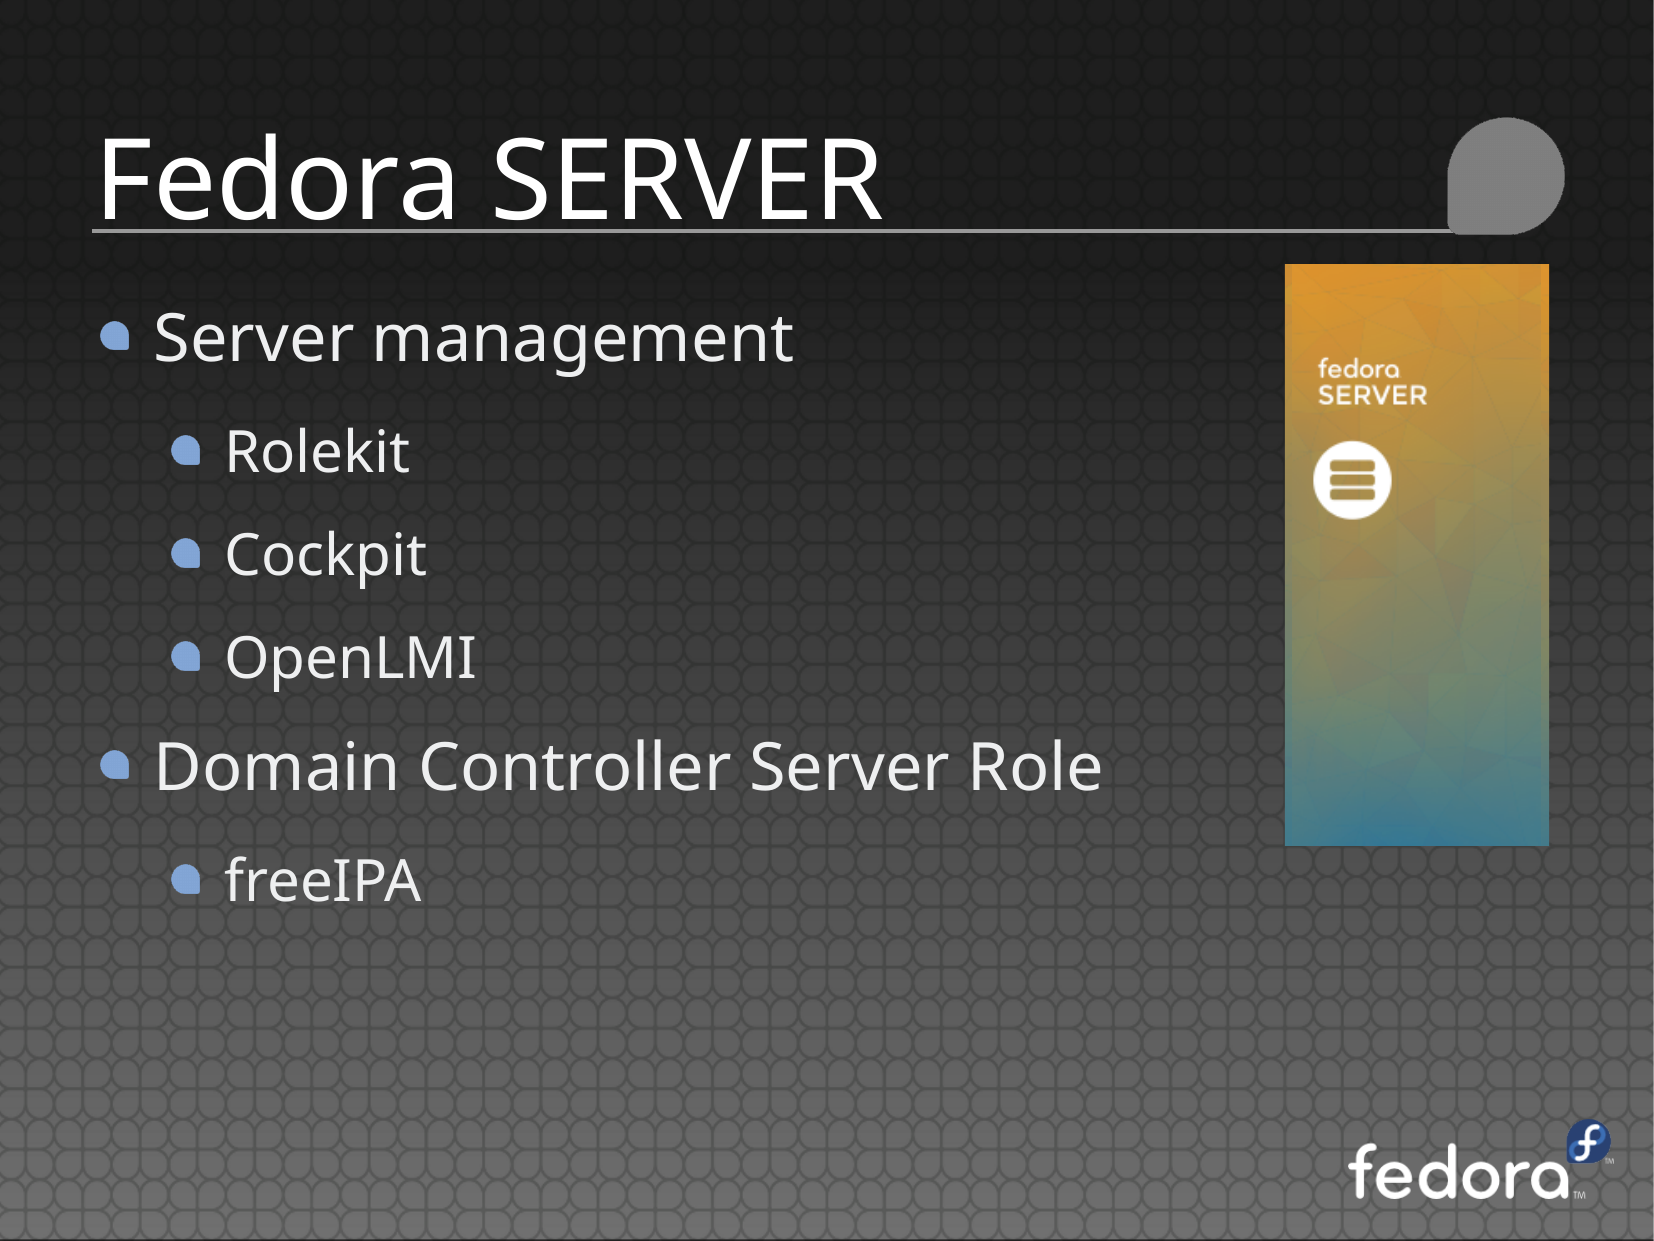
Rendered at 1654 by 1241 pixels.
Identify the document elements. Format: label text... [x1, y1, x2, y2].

list [1284, 264, 1550, 846]
picture [0, 0, 1654, 1241]
list Server management Rolekit Cockpit OpenLMI Domain Controller Server Role freeIPA [82, 290, 1113, 1094]
title Fedora SERVER [94, 100, 1426, 251]
